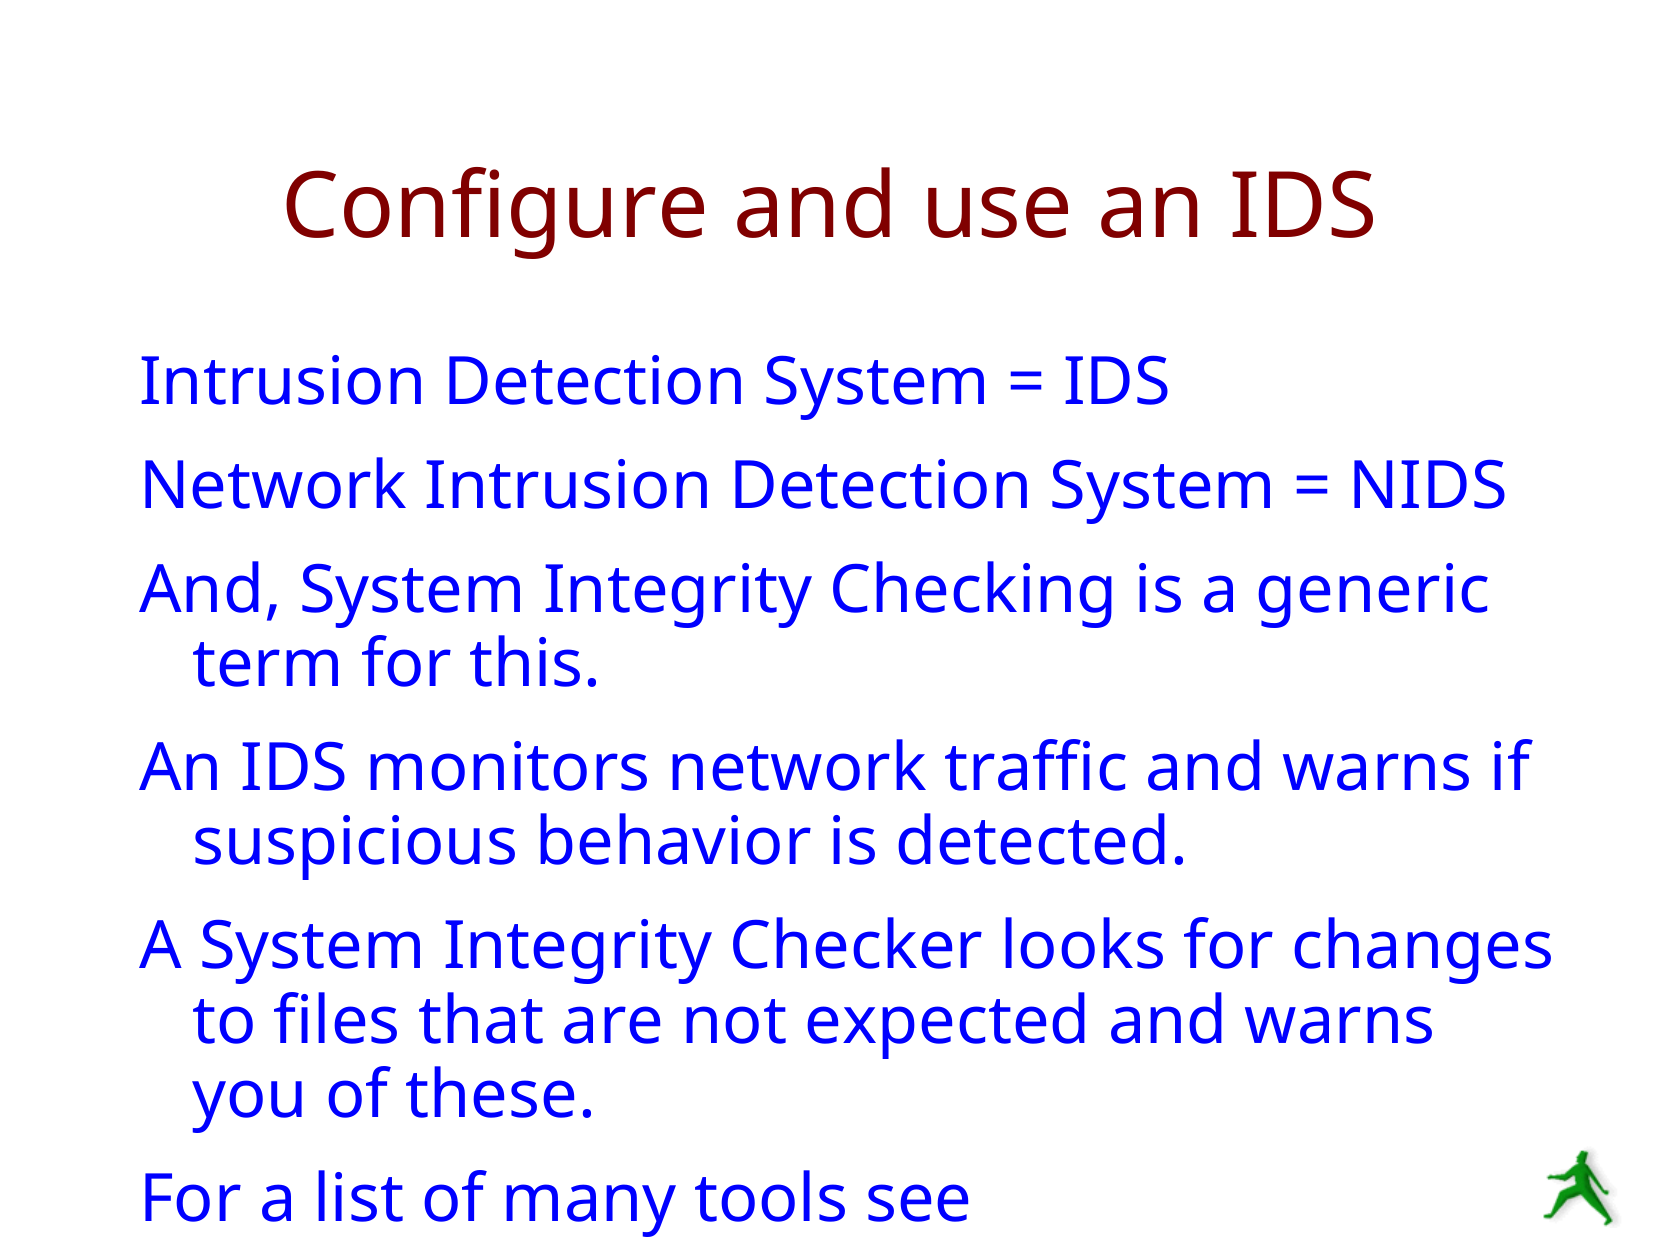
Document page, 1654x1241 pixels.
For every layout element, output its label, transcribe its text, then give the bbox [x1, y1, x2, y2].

title Configure and use an IDS [87, 97, 1572, 316]
picture [1541, 1135, 1633, 1228]
list Intrusion Detection System = IDS Network Intrusion Detection System = NIDS And, System Integrity Checking is a generic term for this. An IDS monitors network traffic and warns if suspicious behavior is detected. A System Integrity Checker looks for changes to files that are not expected and warns you of these. For a list of many tools see http://nsrc.org/#integrity [121, 344, 1560, 1207]
